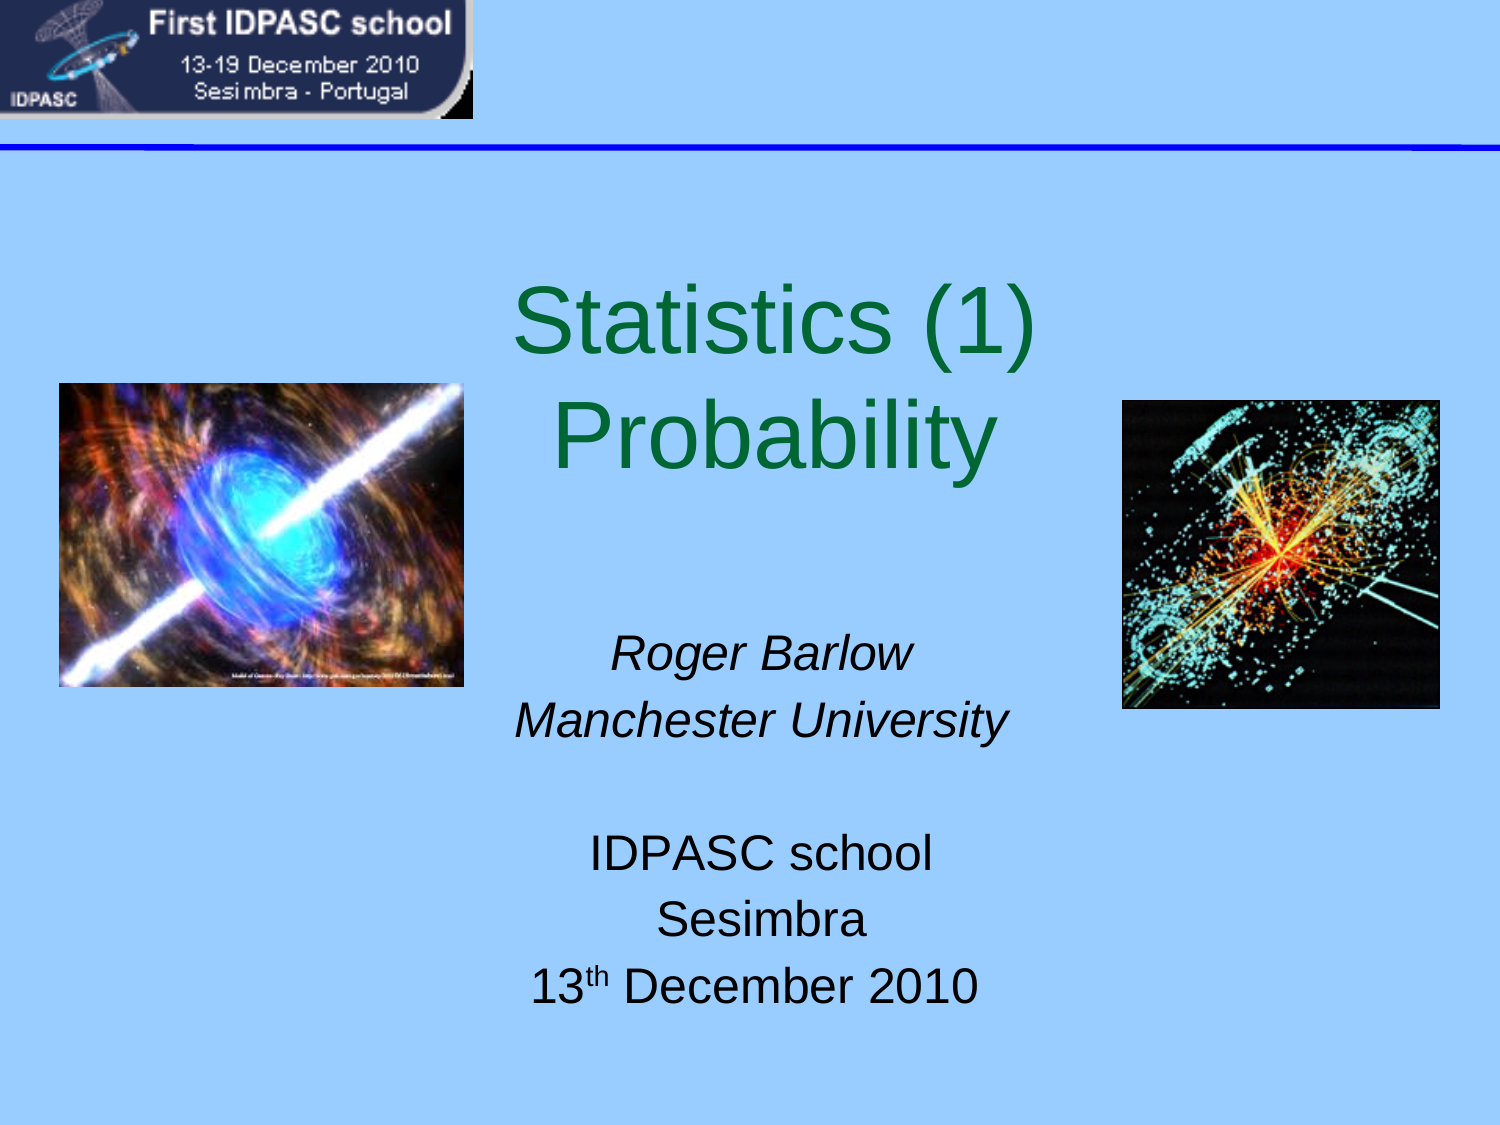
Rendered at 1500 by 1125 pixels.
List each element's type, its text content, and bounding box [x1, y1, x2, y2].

picture [59, 383, 464, 687]
picture [0, 0, 473, 119]
picture [1122, 400, 1440, 709]
title Statistics (1) Probability [149, 249, 1401, 538]
subtitle Roger Barlow Manchester University IDPASC school Sesimbra 13th December 2010 [224, 620, 1300, 1022]
